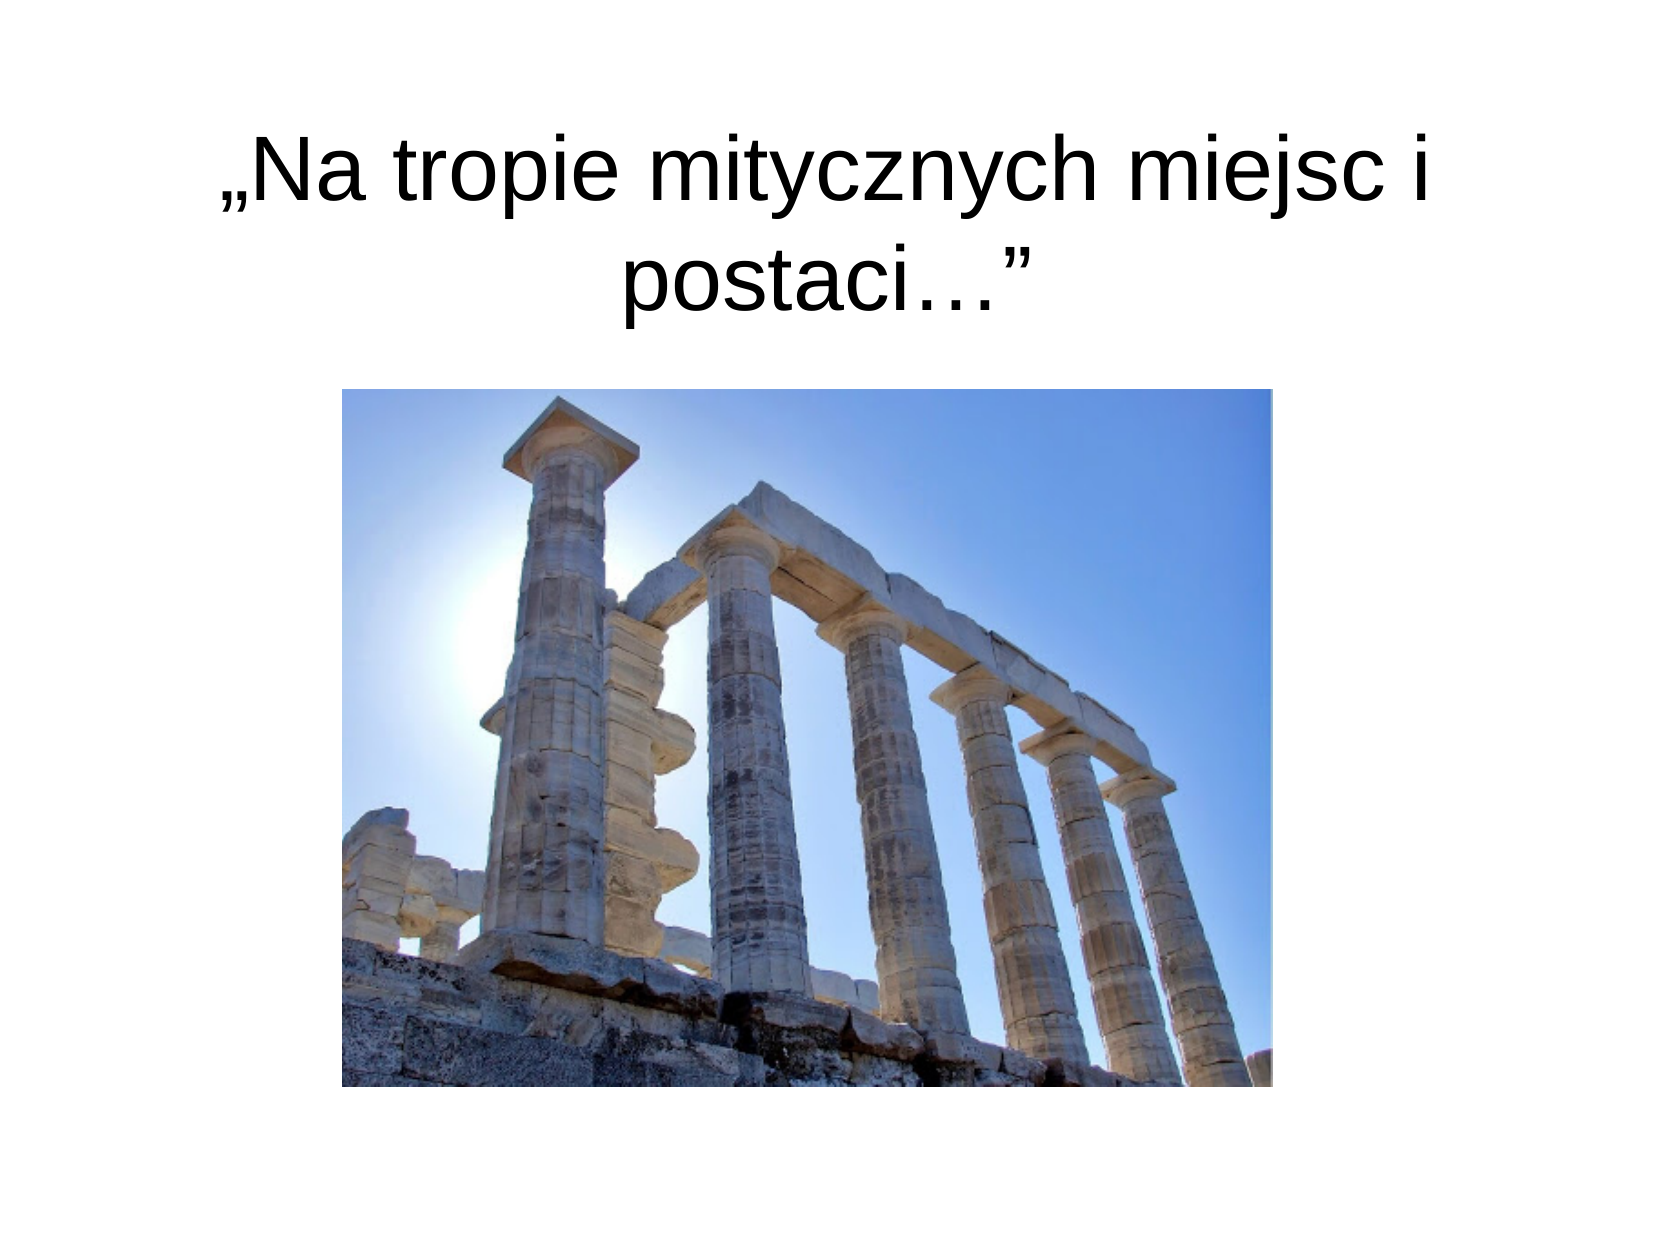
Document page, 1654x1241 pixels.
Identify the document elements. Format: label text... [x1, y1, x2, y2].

title „Na tropie mitycznych miejsc i postaci…” [82, 0, 1571, 307]
picture [342, 389, 1273, 1087]
